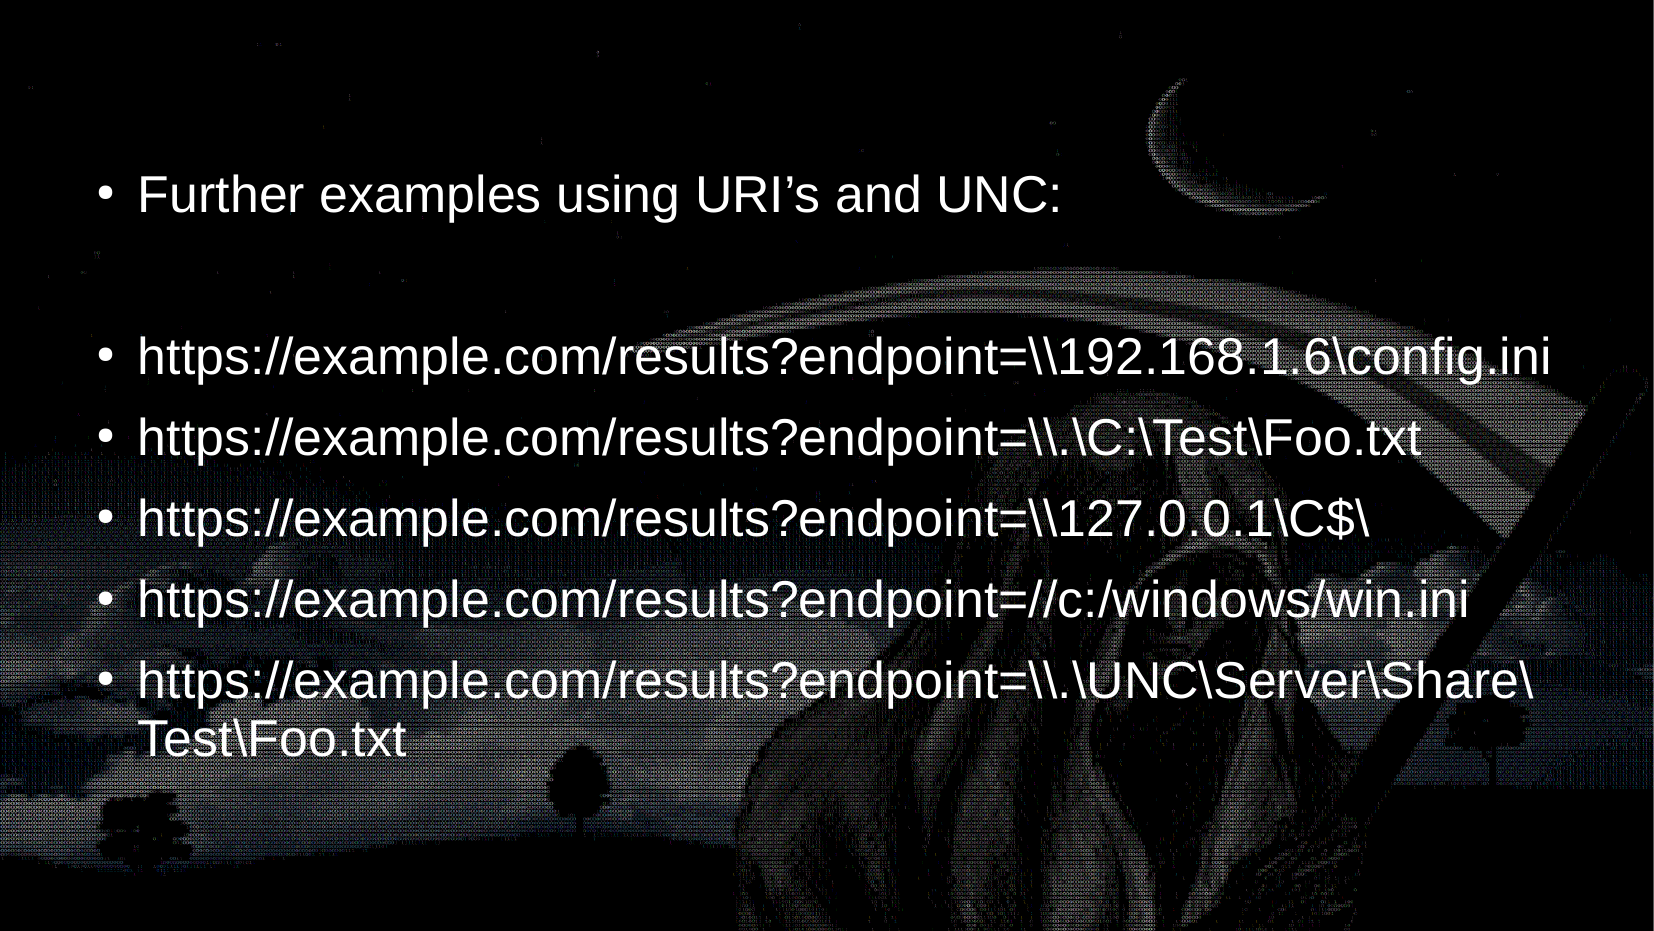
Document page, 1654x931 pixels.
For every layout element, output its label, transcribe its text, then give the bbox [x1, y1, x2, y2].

list Further examples using URI’s and UNC: https://example.com/results?endpoint=\\192.168.1.6\config.ini https://example.com/results?endpoint=\\.\C:\Test\Foo.txt https://example.com/results?endpoint=\\127.0.0.1\C$\ https://example.com/results?endpoint=//c:/windows/win.ini https://example.com/results?endpoint=\\.\UNC\Server\Share\Test\Foo.txt [82, 165, 1571, 827]
picture [0, 0, 1654, 931]
